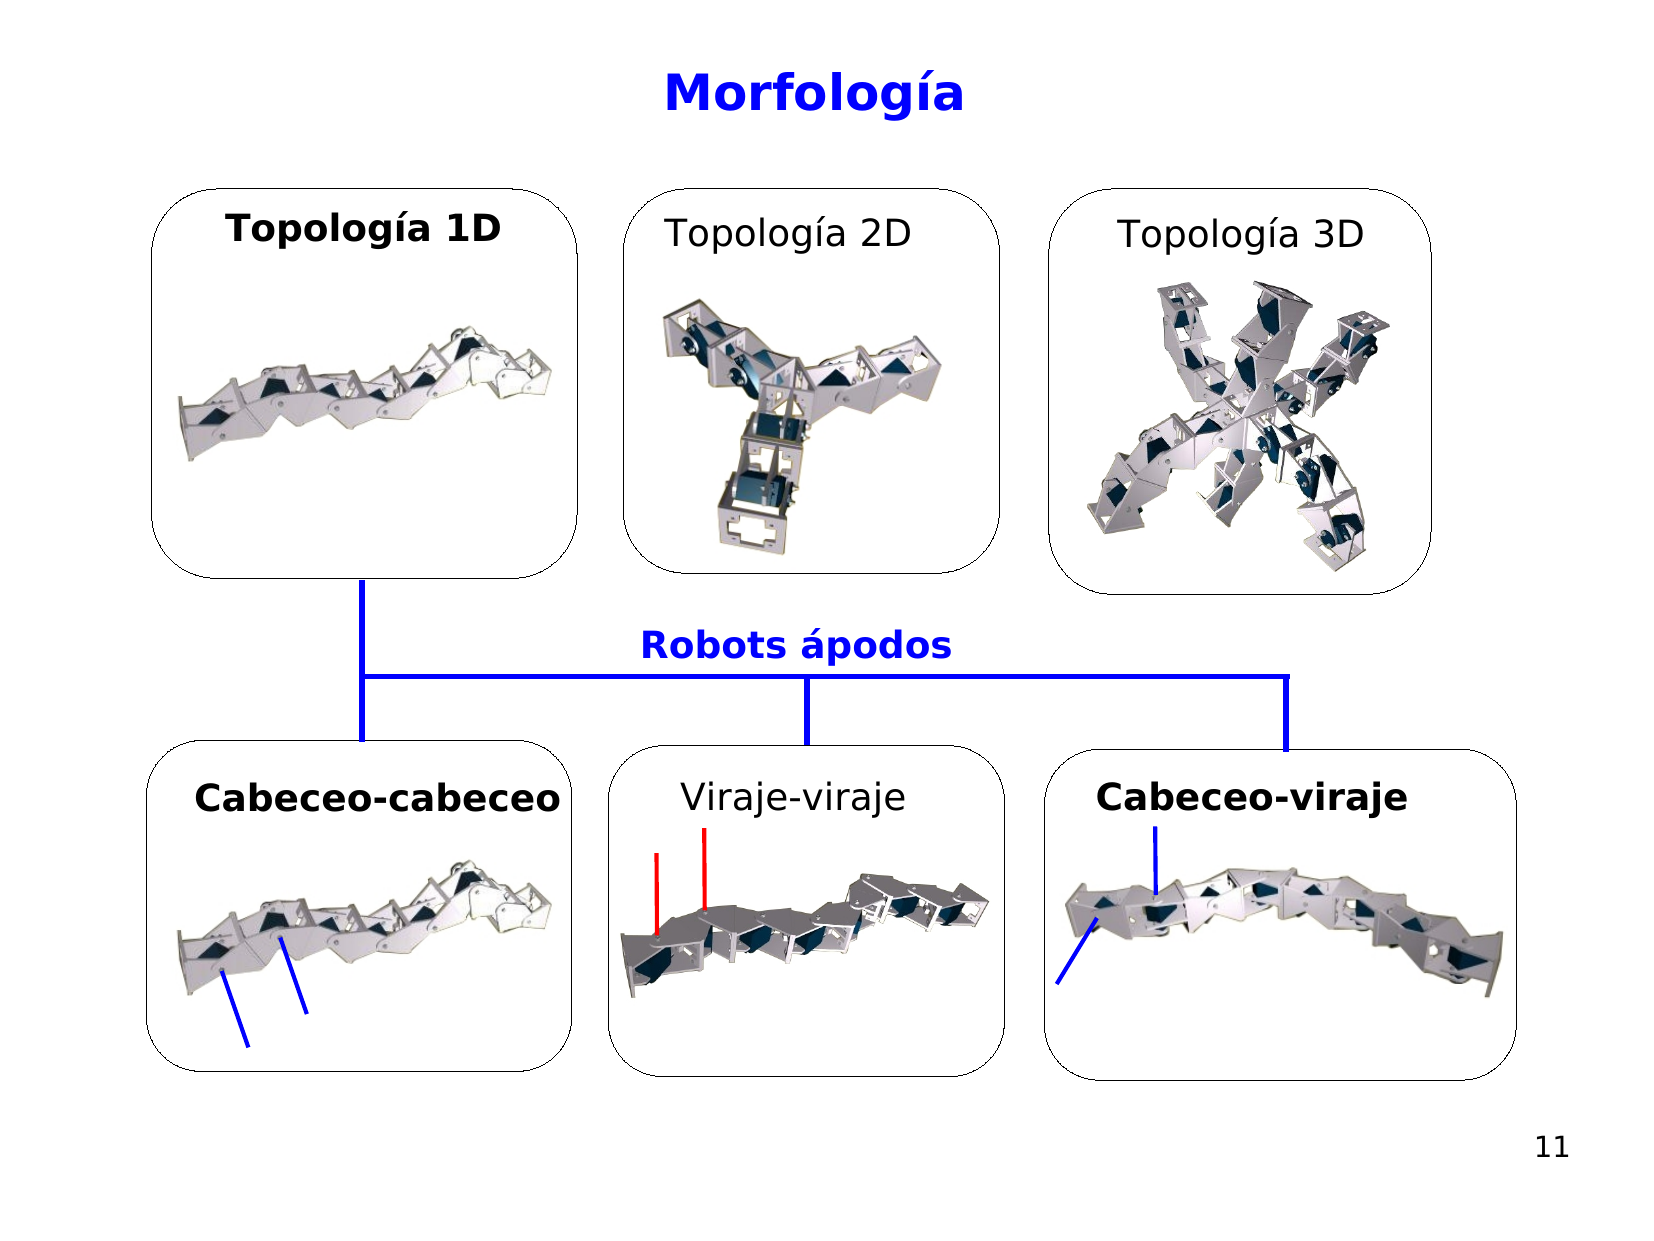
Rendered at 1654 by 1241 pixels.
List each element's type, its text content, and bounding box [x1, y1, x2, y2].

text_box Viraje-viraje [665, 768, 922, 827]
picture [168, 322, 557, 468]
text_box Topología 1D [210, 199, 518, 258]
picture [1035, 266, 1456, 576]
picture [599, 275, 1008, 582]
text_box Robots ápodos [625, 616, 968, 675]
picture [615, 869, 991, 1006]
text_box Morfología [648, 56, 982, 130]
text_box Topología 2D [649, 203, 928, 263]
text_box Topología 3D [1102, 205, 1381, 264]
text_box Cabeceo-cabeceo [179, 769, 577, 829]
picture [1058, 865, 1515, 1002]
picture [167, 856, 557, 1002]
text_box Cabeceo-viraje [1080, 768, 1424, 827]
